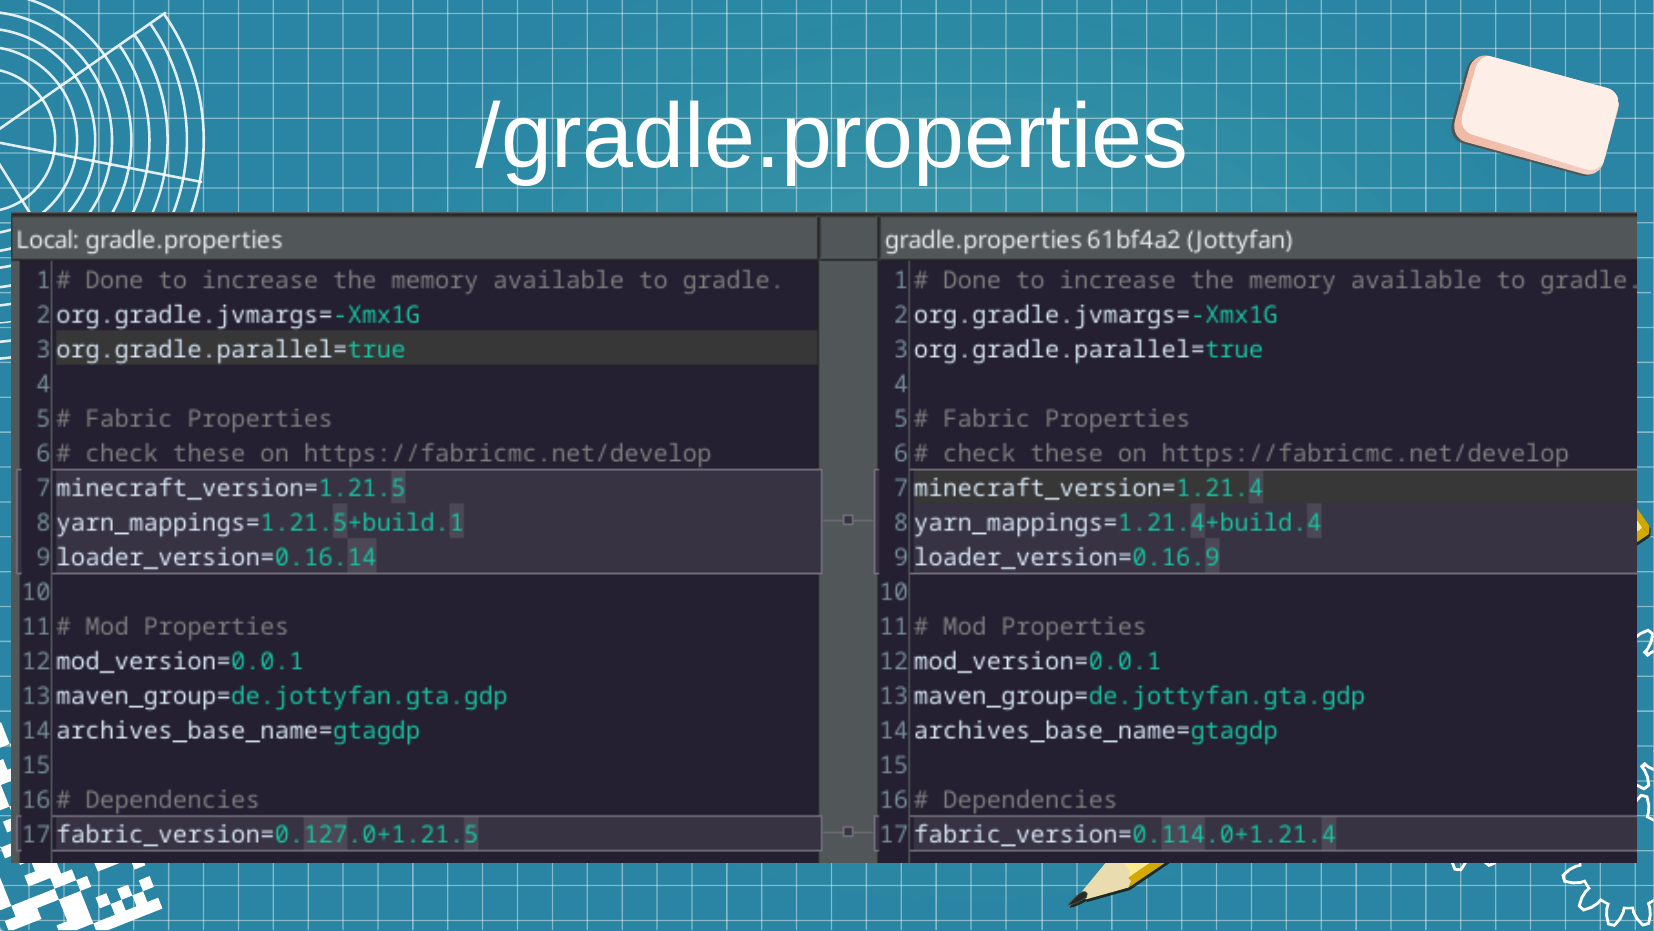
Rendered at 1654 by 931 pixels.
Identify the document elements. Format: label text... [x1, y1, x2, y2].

title /gradle.properties [88, 29, 1577, 212]
picture [11, 212, 1637, 863]
